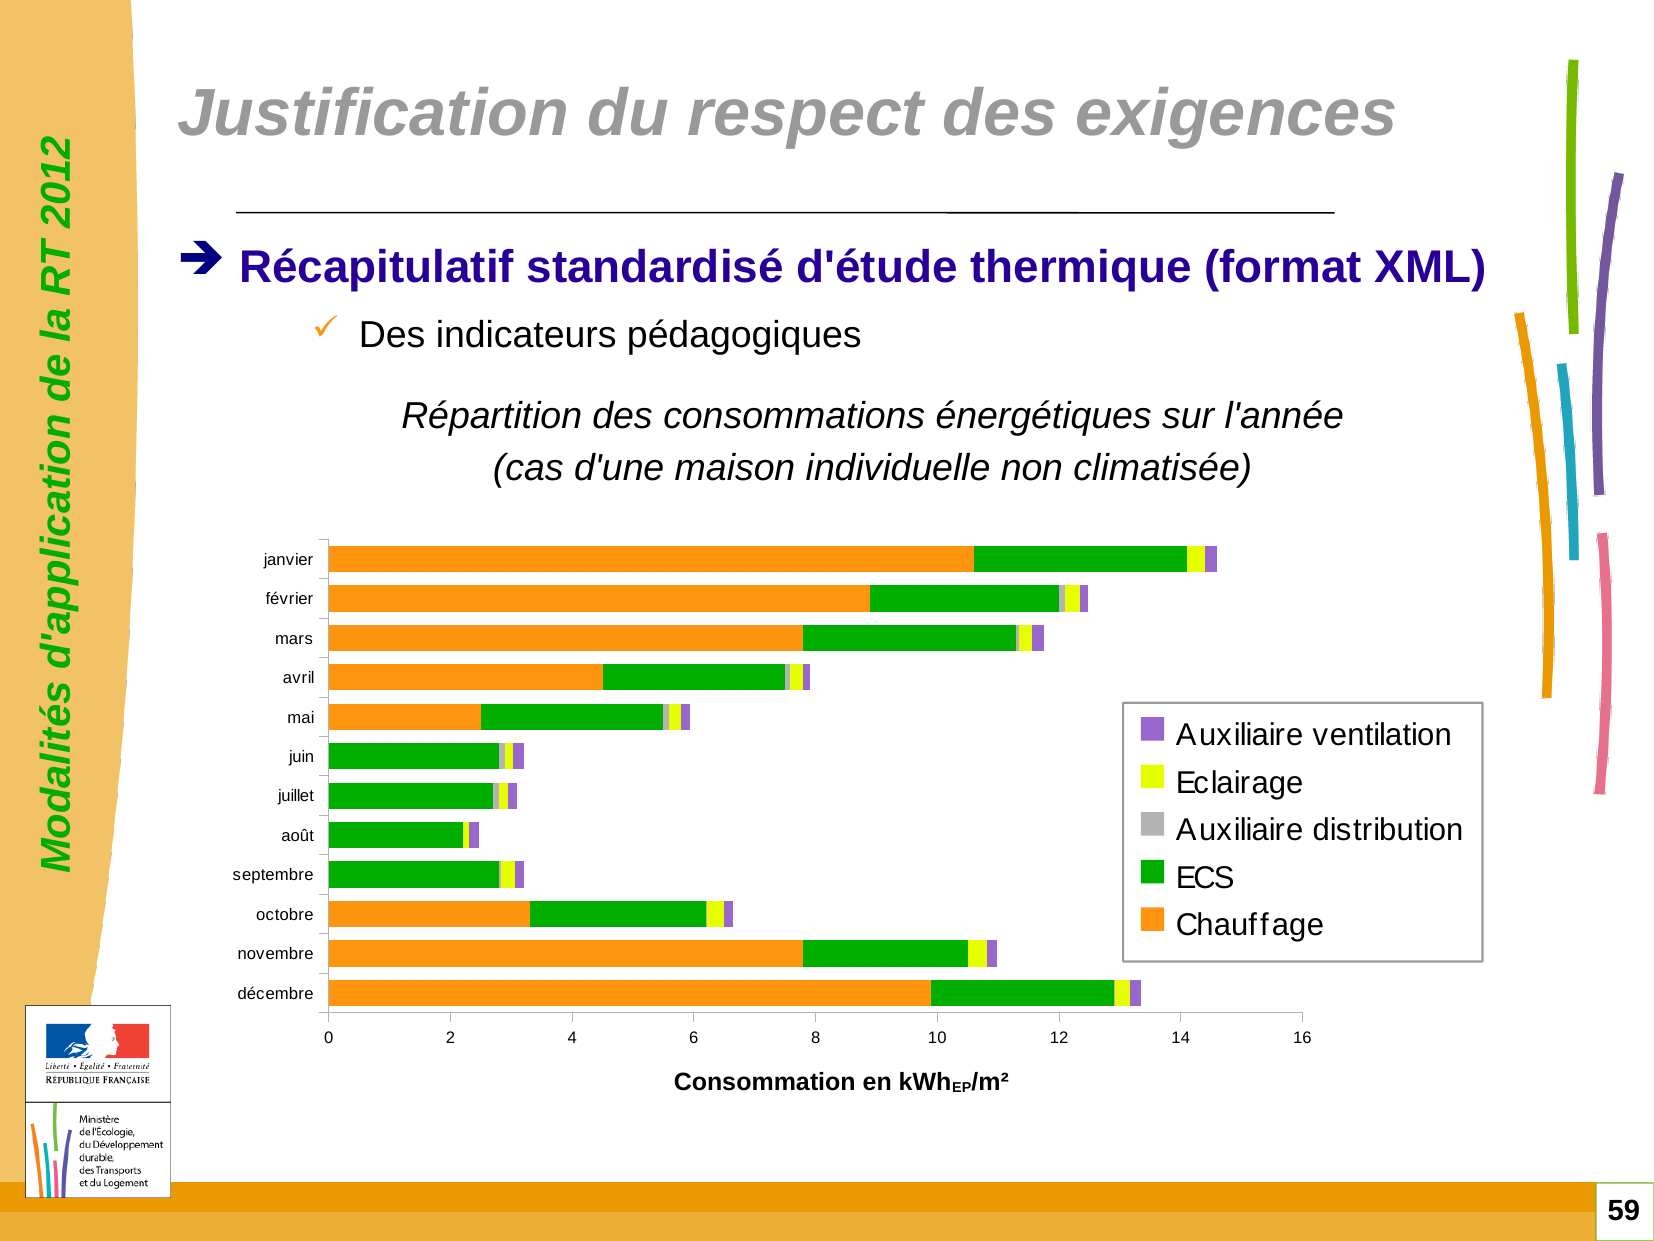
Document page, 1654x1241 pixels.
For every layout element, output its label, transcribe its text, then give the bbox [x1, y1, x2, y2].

list Répartition des consommations énergétiques sur l'année (cas d'une maison individuelle non climatisée) [177, 383, 1506, 520]
picture [0, 0, 1654, 1241]
title Justification du respect des exigences [177, 29, 1536, 198]
text_box Consommation en kWhEP/m² [472, 1056, 1211, 1108]
list Récapitulatif standardisé d'étude thermique (format XML) Des indicateurs pédagogiques [177, 520, 1506, 1152]
list Récapitulatif standardisé d'étude thermique (format XML) Des indicateurs pédagogiques [177, 236, 1506, 383]
text_box Modalités d'application de la RT 2012 [11, 47, 101, 963]
chart [206, 519, 1547, 1060]
